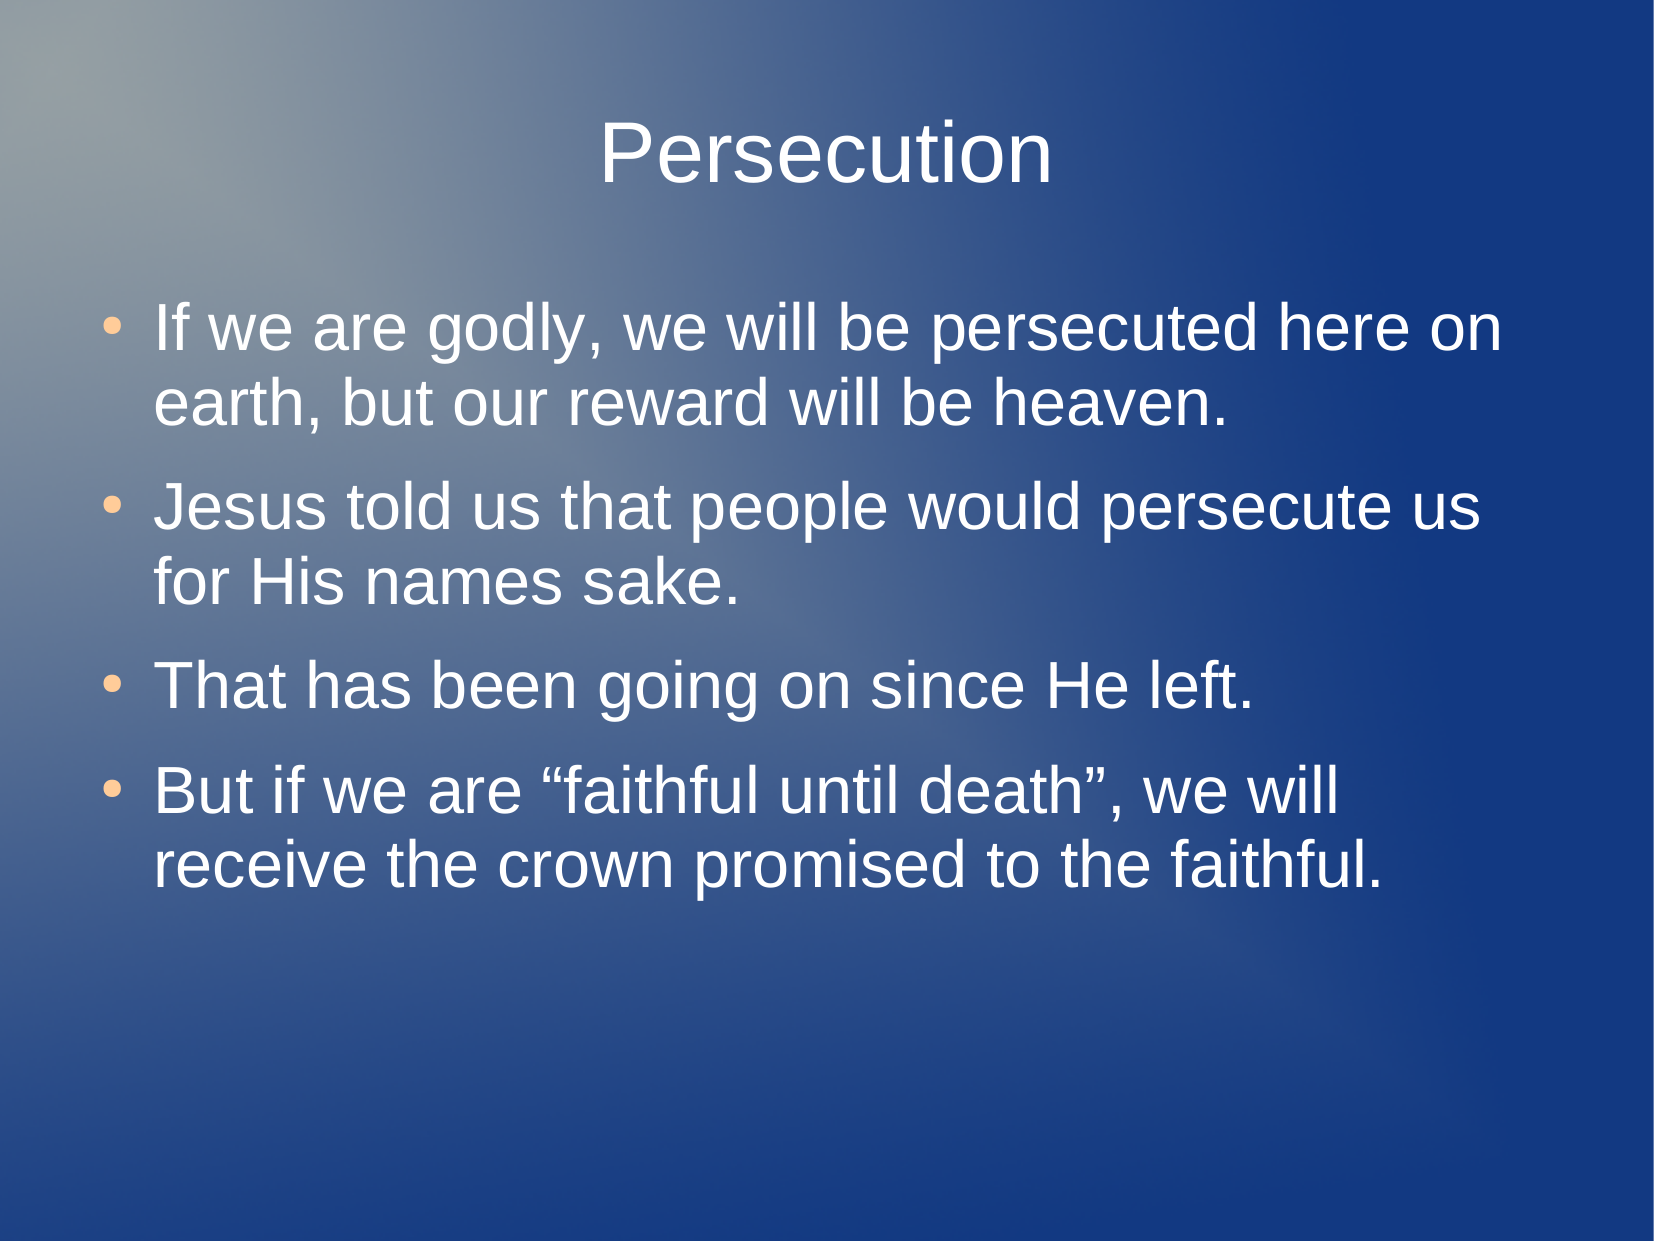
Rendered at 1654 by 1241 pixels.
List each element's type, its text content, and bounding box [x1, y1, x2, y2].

title Persecution [82, 49, 1571, 257]
picture [0, 0, 1654, 1241]
list If we are godly, we will be persecuted here on earth, but our reward will be heaven. Jesus told us that people would persecute us for His names sake. That has been going on since He left. But if we are “faithful until death”, we will receive the crown promised to the faithful. [82, 290, 1571, 1109]
